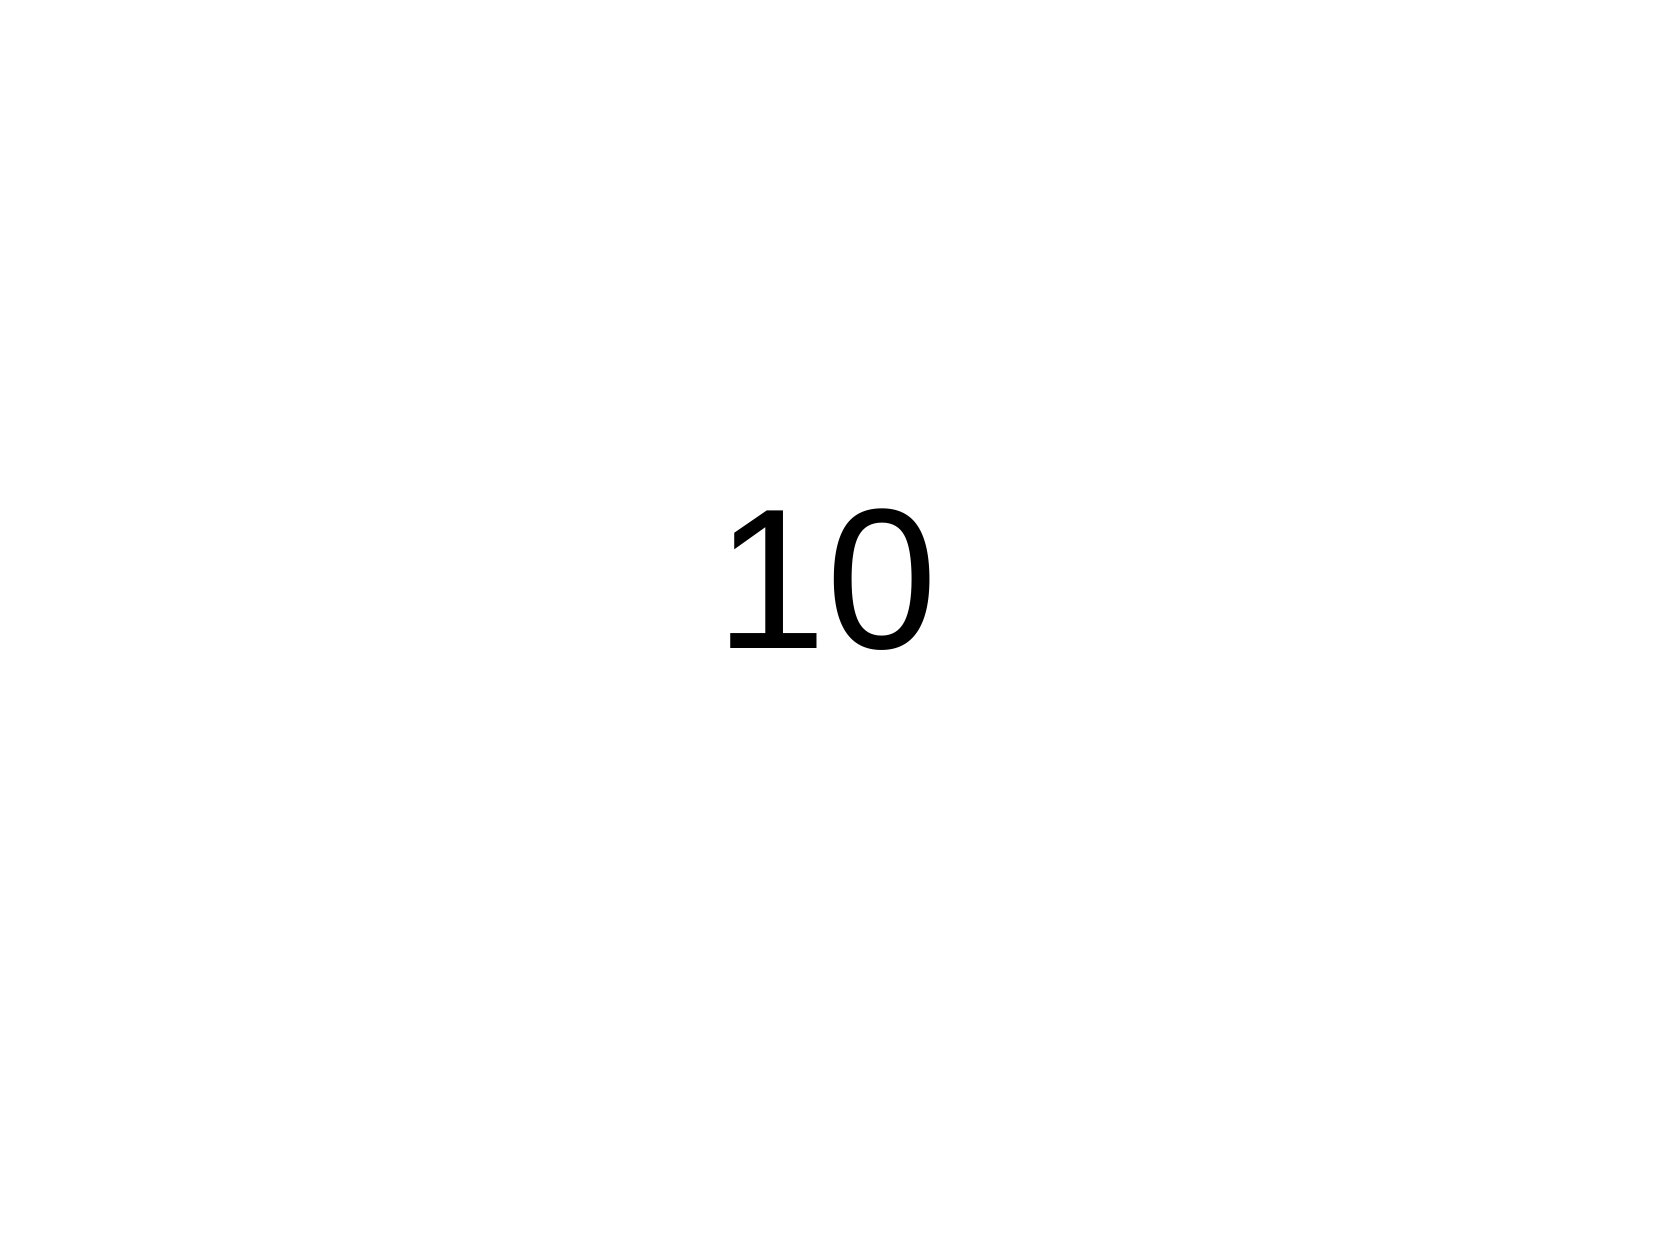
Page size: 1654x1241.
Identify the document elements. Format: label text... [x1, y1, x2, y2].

subtitle 10 [82, 49, 1571, 1109]
